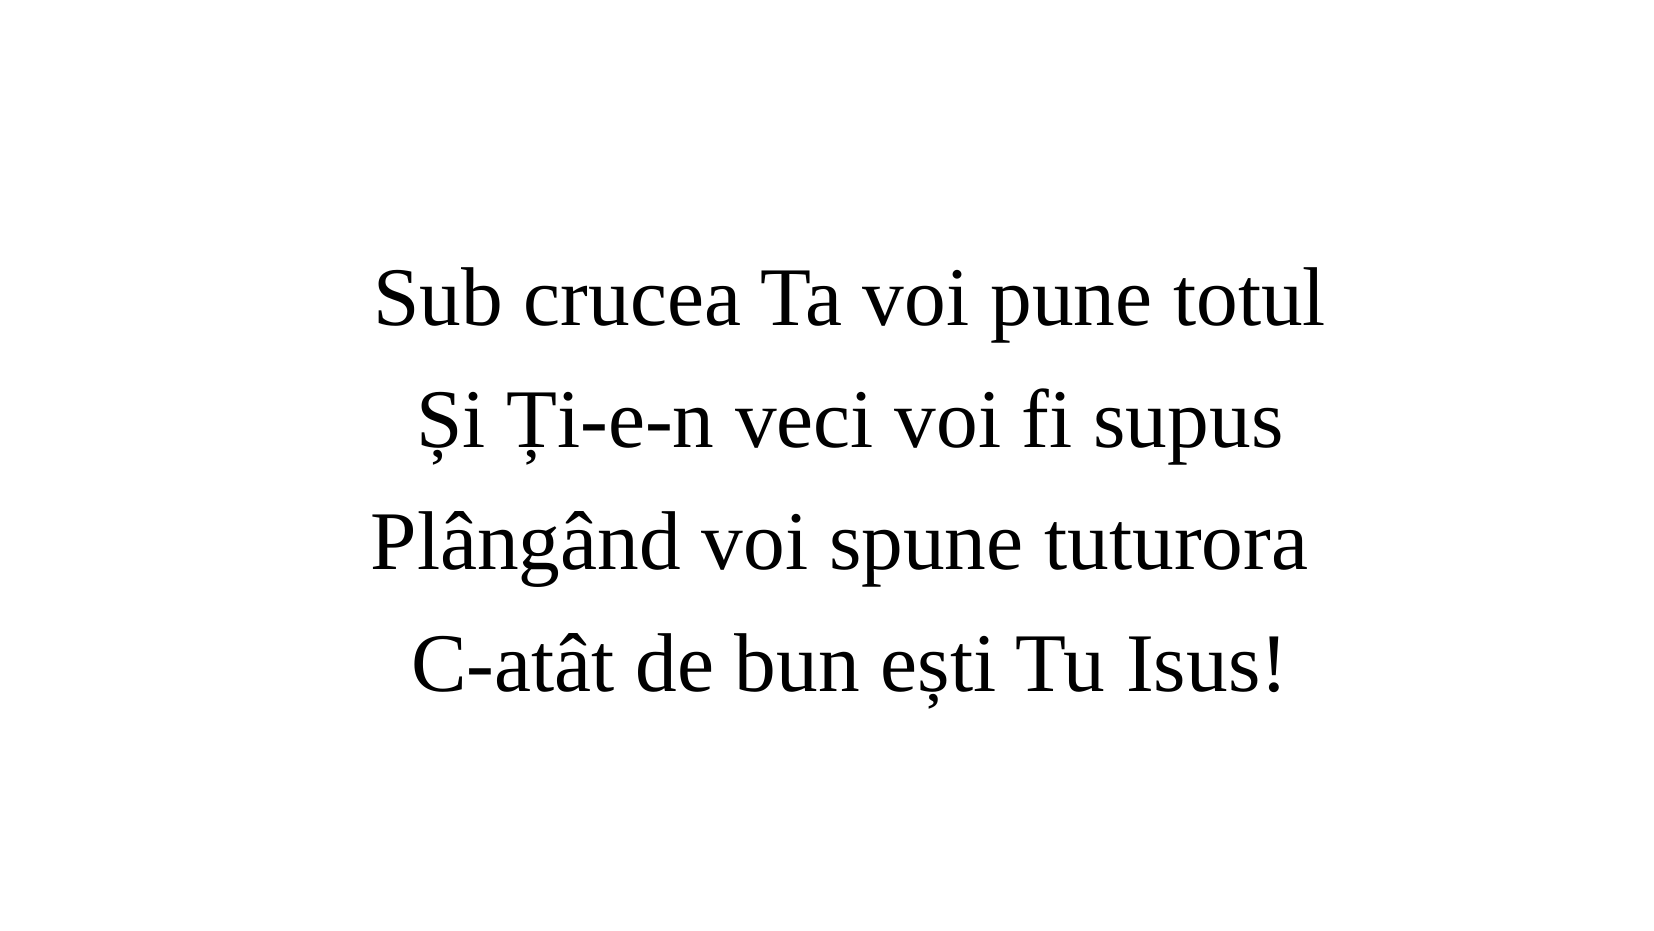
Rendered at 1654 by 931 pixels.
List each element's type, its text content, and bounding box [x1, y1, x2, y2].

subtitle Sub crucea Ta voi pune totul Și Ți-e-n veci voi fi supus Plângând voi spune tuturora C-atât de bun ești Tu Isus! [177, 238, 1524, 712]
